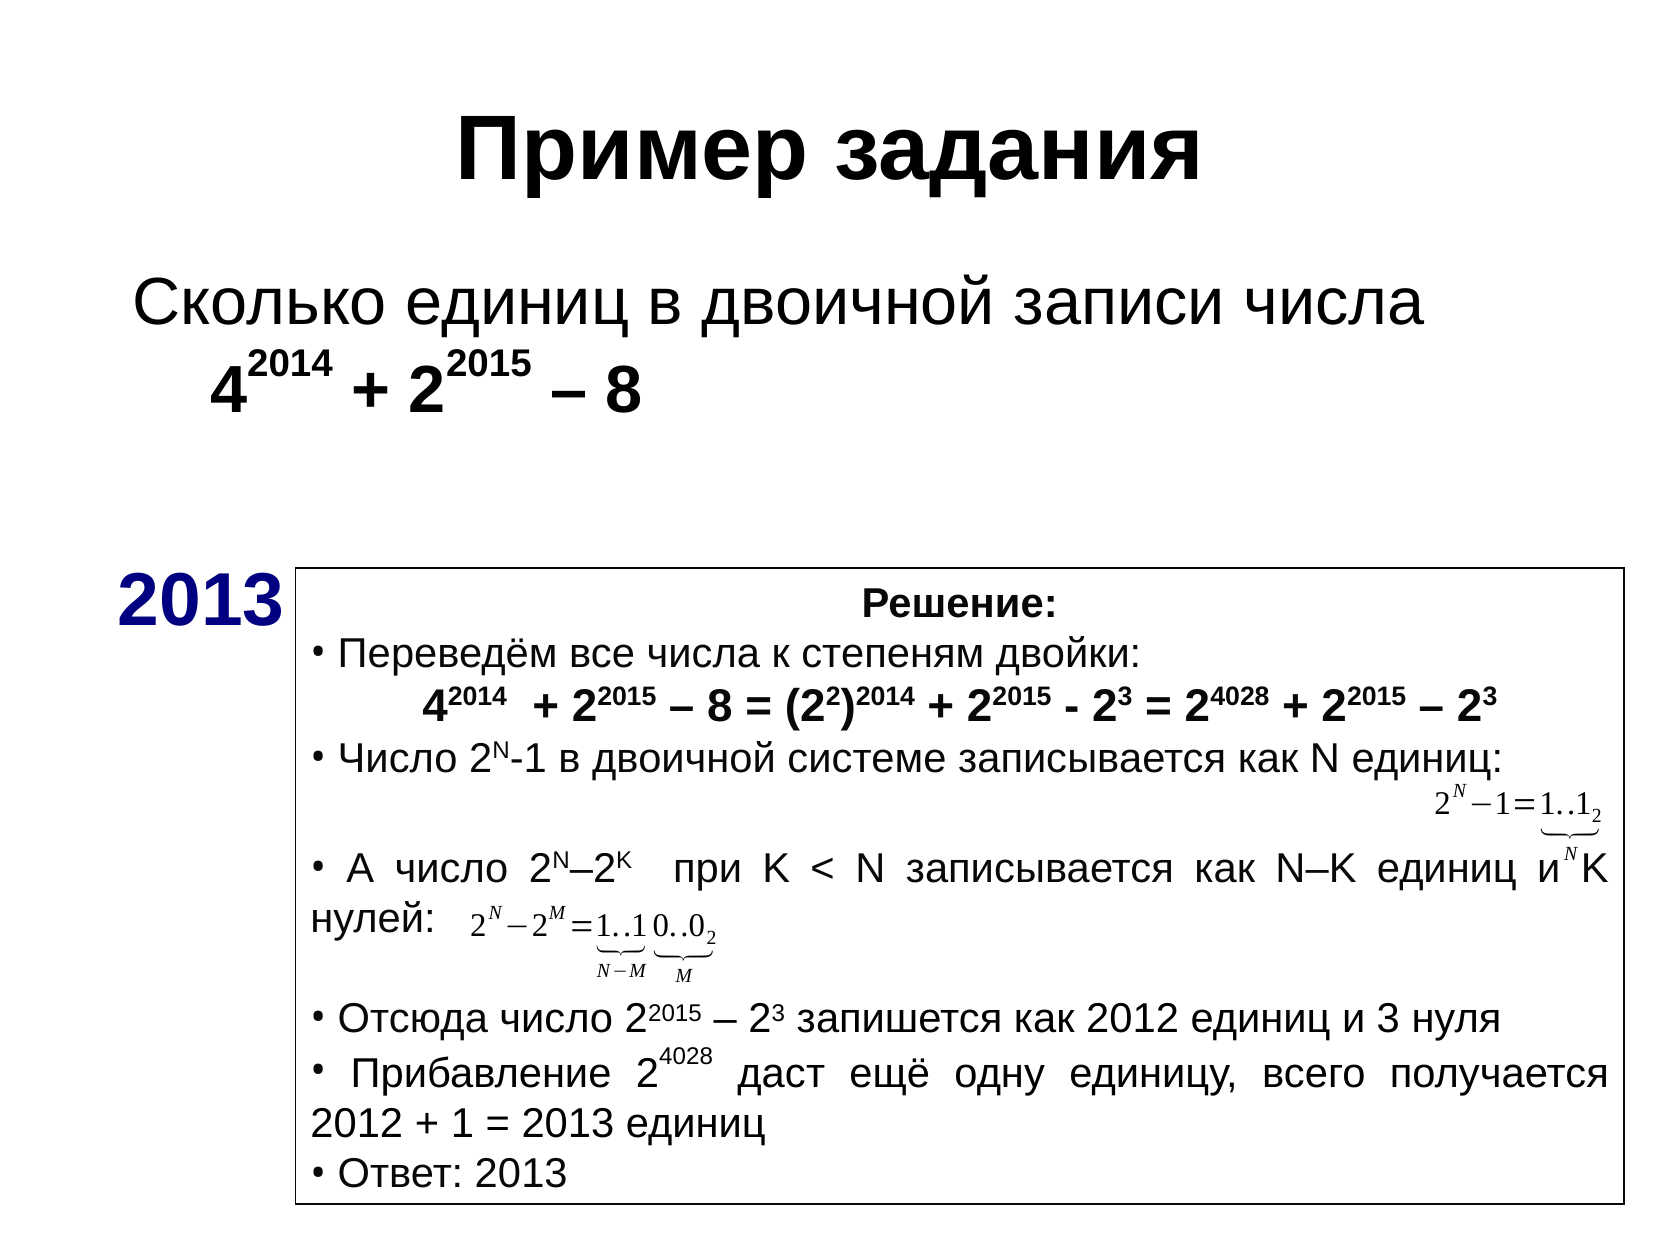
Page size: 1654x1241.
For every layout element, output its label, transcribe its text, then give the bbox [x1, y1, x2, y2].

text_box Решение: Переведём все числа к степеням двойки: 42014 + 22015 – 8 = (22)2014 + 22015 - 23 = 24028 + 22015 – 23 Число 2N-1 в двоичной системе записывается как N единиц: А число 2N–2K при K < N записывается как N–K единиц и K нулей: Отсюда число 22015 – 23 запишется как 2012 единиц и 3 нуля Прибавление 24028 даст ещё одну единицу, всего получается 2012 + 1 = 2013 единиц Ответ: 2013 [295, 567, 1624, 1204]
chart [463, 902, 722, 986]
title Пример задания [82, 68, 1571, 250]
chart [1428, 780, 1609, 864]
text_box Сколько единиц в двоичной записи числа 42014 + 22015 – 8 2013 [58, 250, 1609, 1176]
